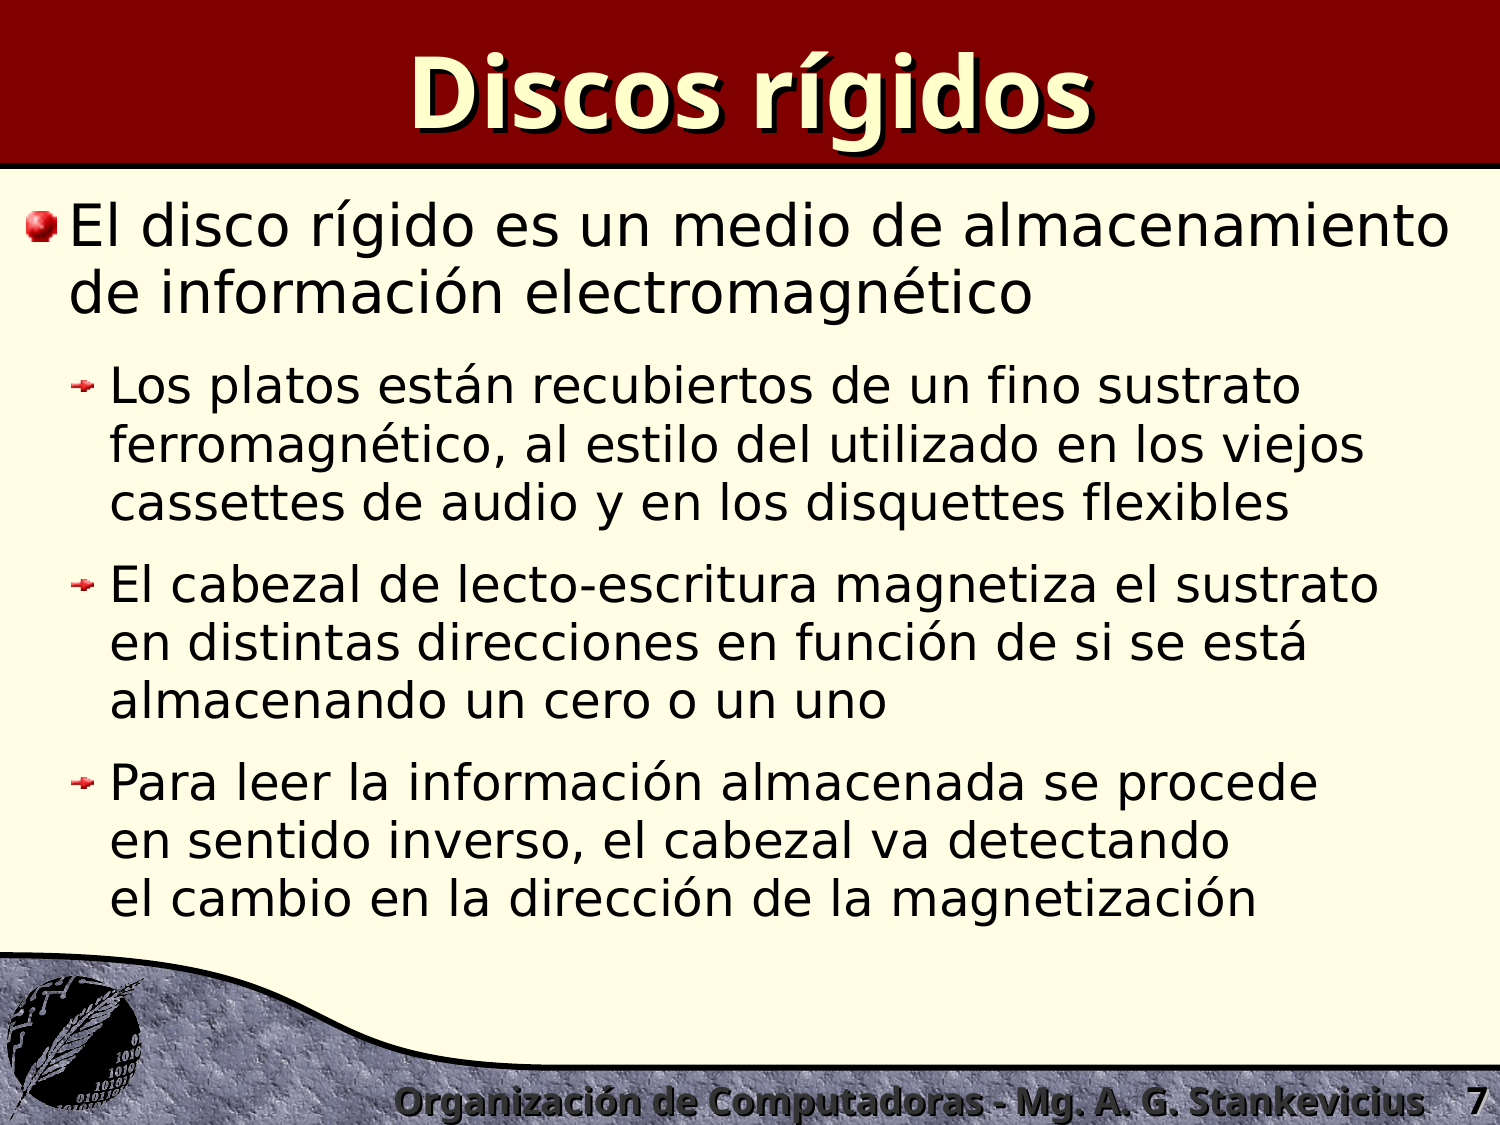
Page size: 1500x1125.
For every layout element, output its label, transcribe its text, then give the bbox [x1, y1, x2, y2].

picture [448, 1100, 455, 1110]
picture [802, 1100, 806, 1110]
title Discos rígidos [15, 5, 1485, 160]
picture [0, 959, 1500, 1125]
picture [1058, 1100, 1065, 1110]
list El disco rígido es un medio de almacenamiento de información electromagnético Los platos están recubiertos de un fino sustrato ferromagnético, al estilo del utilizado en los viejos cassettes de audio y en los disquettes flexibles El cabezal de lecto-escritura magnetiza el sustrato en distintas direcciones en función de si se está almacenando un cero o un uno Para leer la información almacenada se procede en sentido inverso, el cabezal va detectando el cambio en la dirección de la magnetización [11, 192, 1486, 935]
